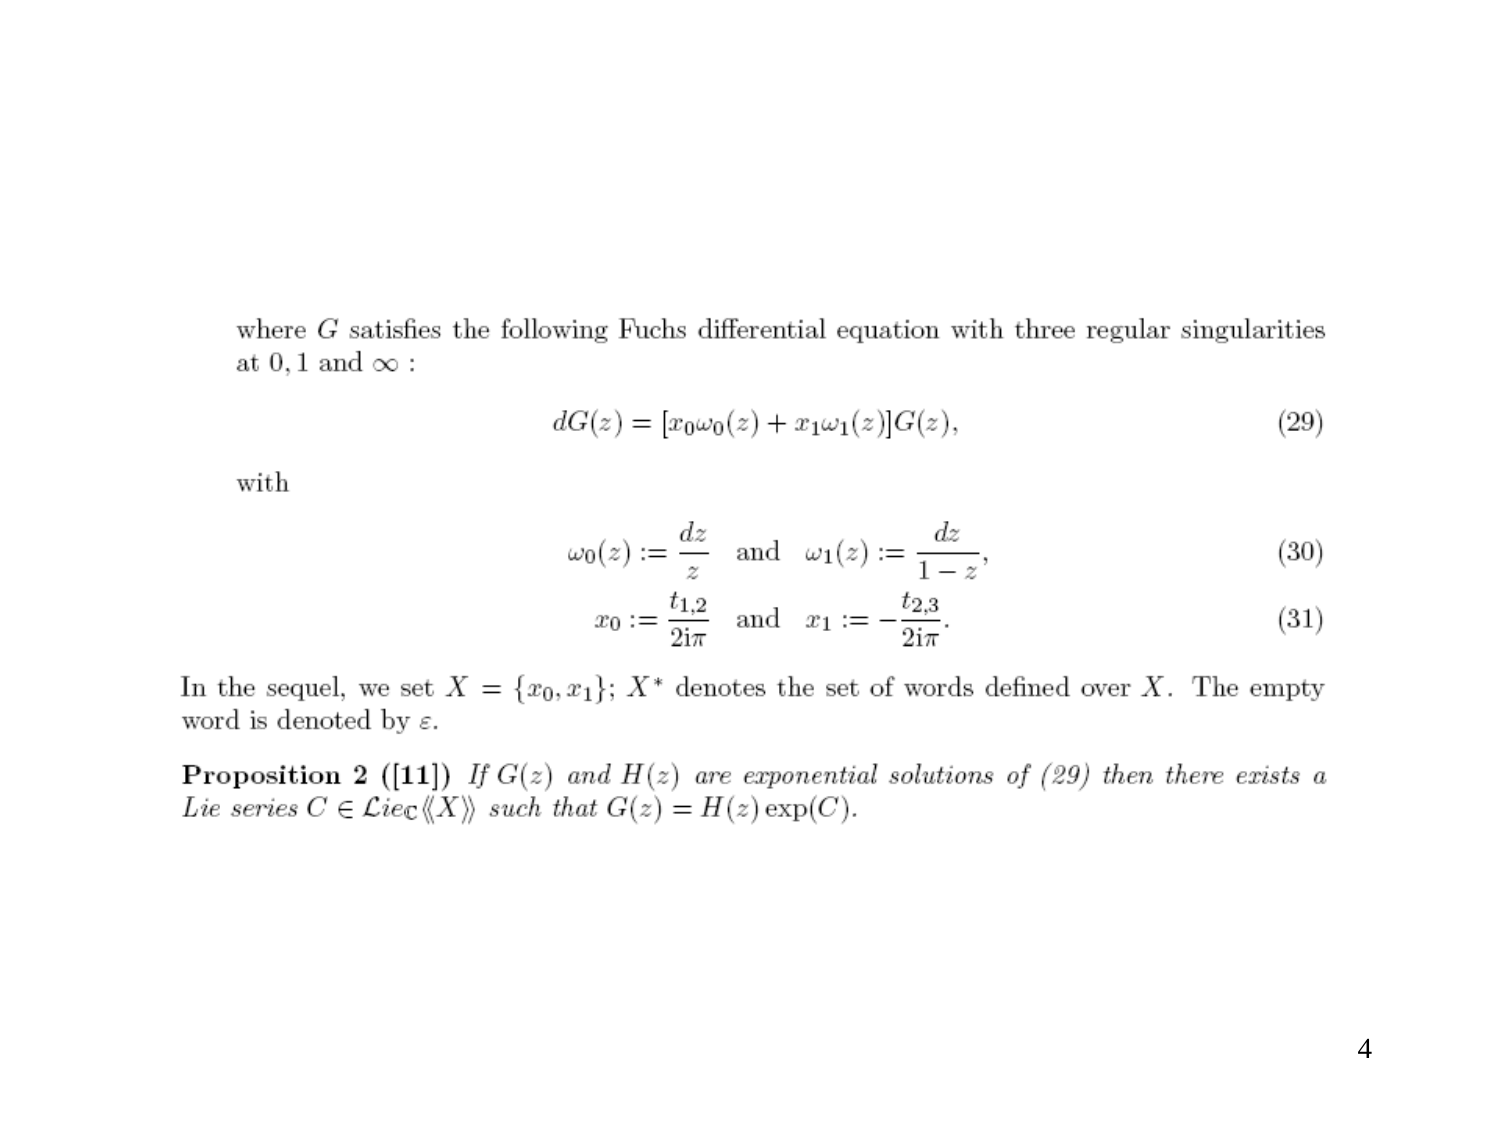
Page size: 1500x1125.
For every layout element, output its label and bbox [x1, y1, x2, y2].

picture [109, 295, 1394, 831]
